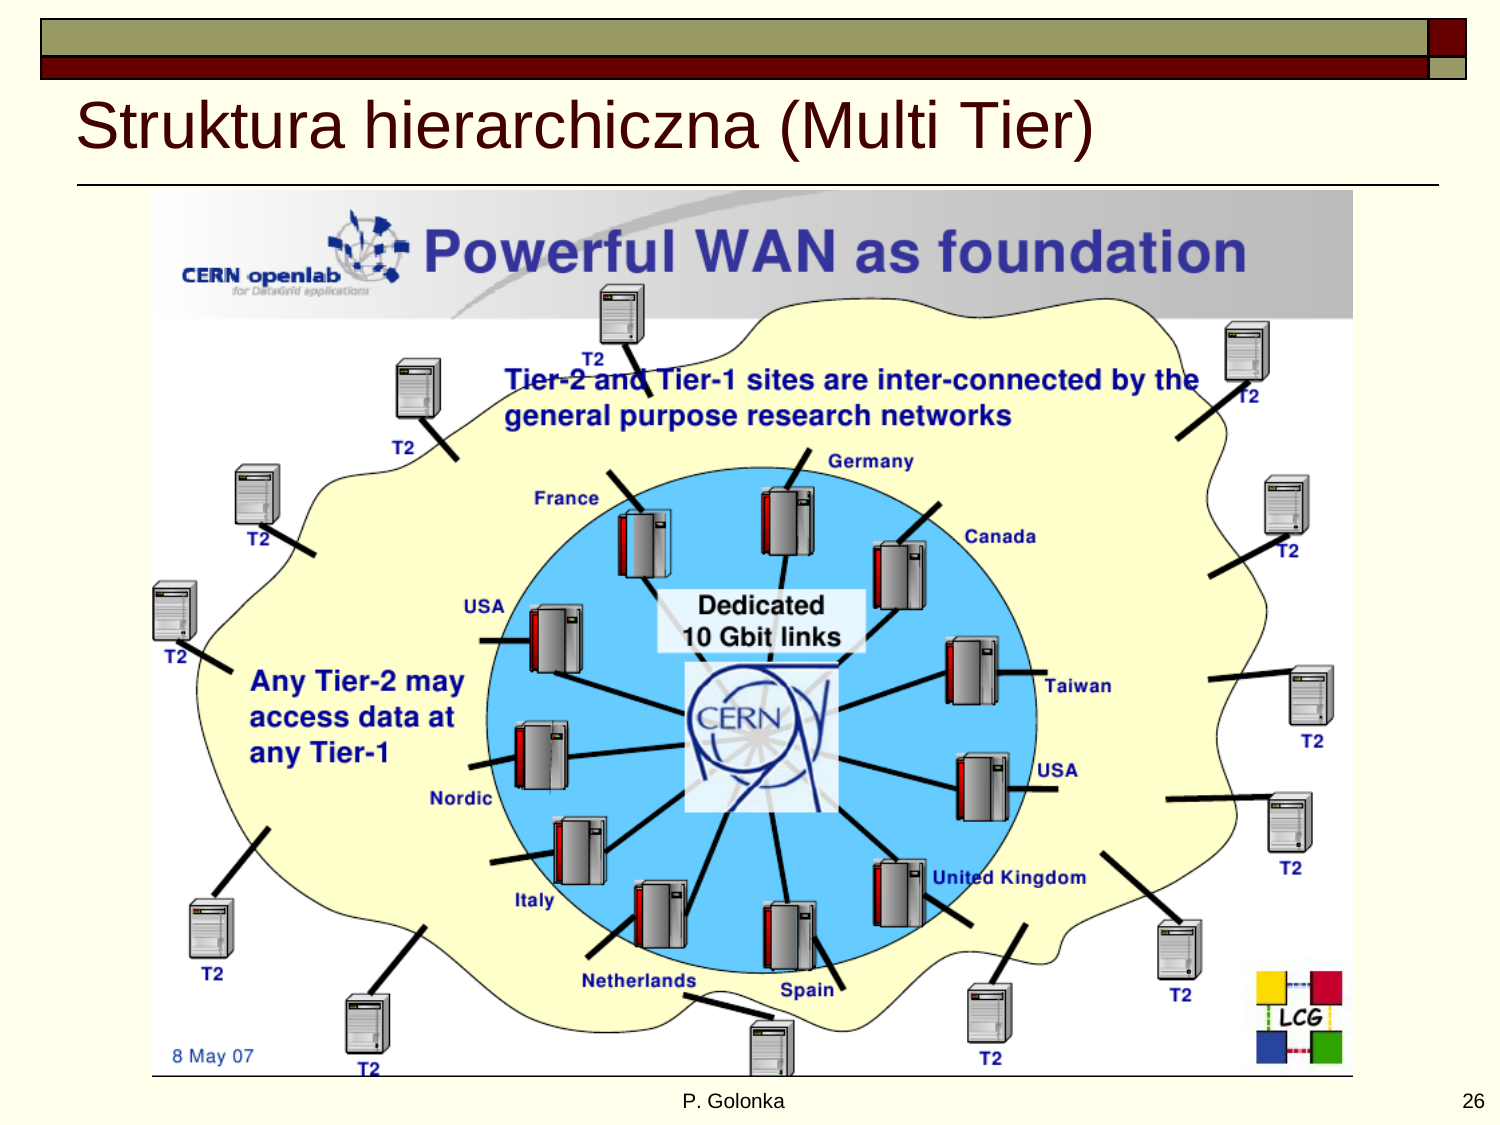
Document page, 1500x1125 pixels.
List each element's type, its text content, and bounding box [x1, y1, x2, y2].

picture [152, 190, 1353, 1077]
title Struktura hierarchiczna (Multi Tier) [75, 77, 1426, 173]
